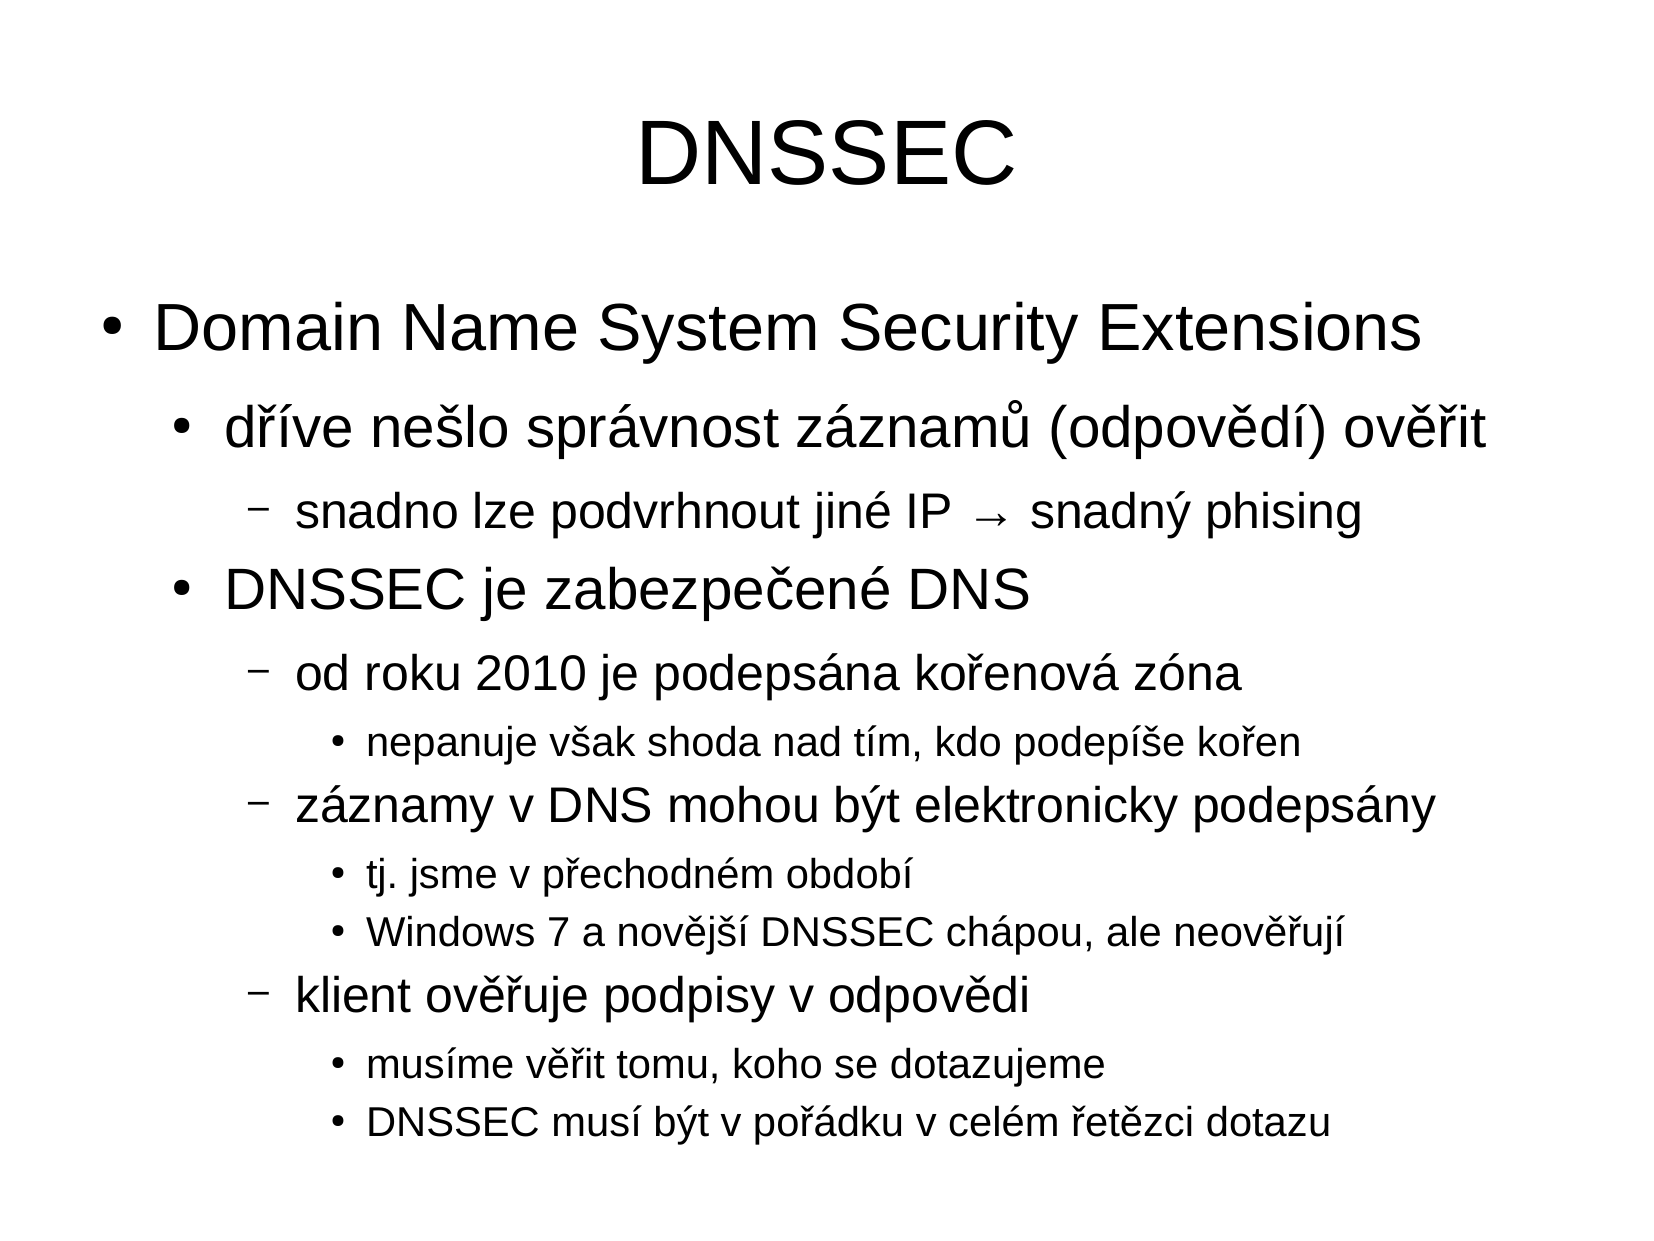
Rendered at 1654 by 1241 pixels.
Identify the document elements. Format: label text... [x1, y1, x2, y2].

list Domain Name System Security Extensions dříve nešlo správnost záznamů (odpovědí) ověřit snadno lze podvrhnout jiné IP → snadný phising DNSSEC je zabezpečené DNS od roku 2010 je podepsána kořenová zóna nepanuje však shoda nad tím, kdo podepíše kořen záznamy v DNS mohou být elektronicky podepsány tj. jsme v přechodném období Windows 7 a novější DNSSEC chápou, ale neověřují klient ověřuje podpisy v odpovědi musíme věřit tomu, koho se dotazujeme DNSSEC musí být v pořádku v celém řetězci dotazu [82, 290, 1571, 1146]
title DNSSEC [82, 49, 1571, 257]
